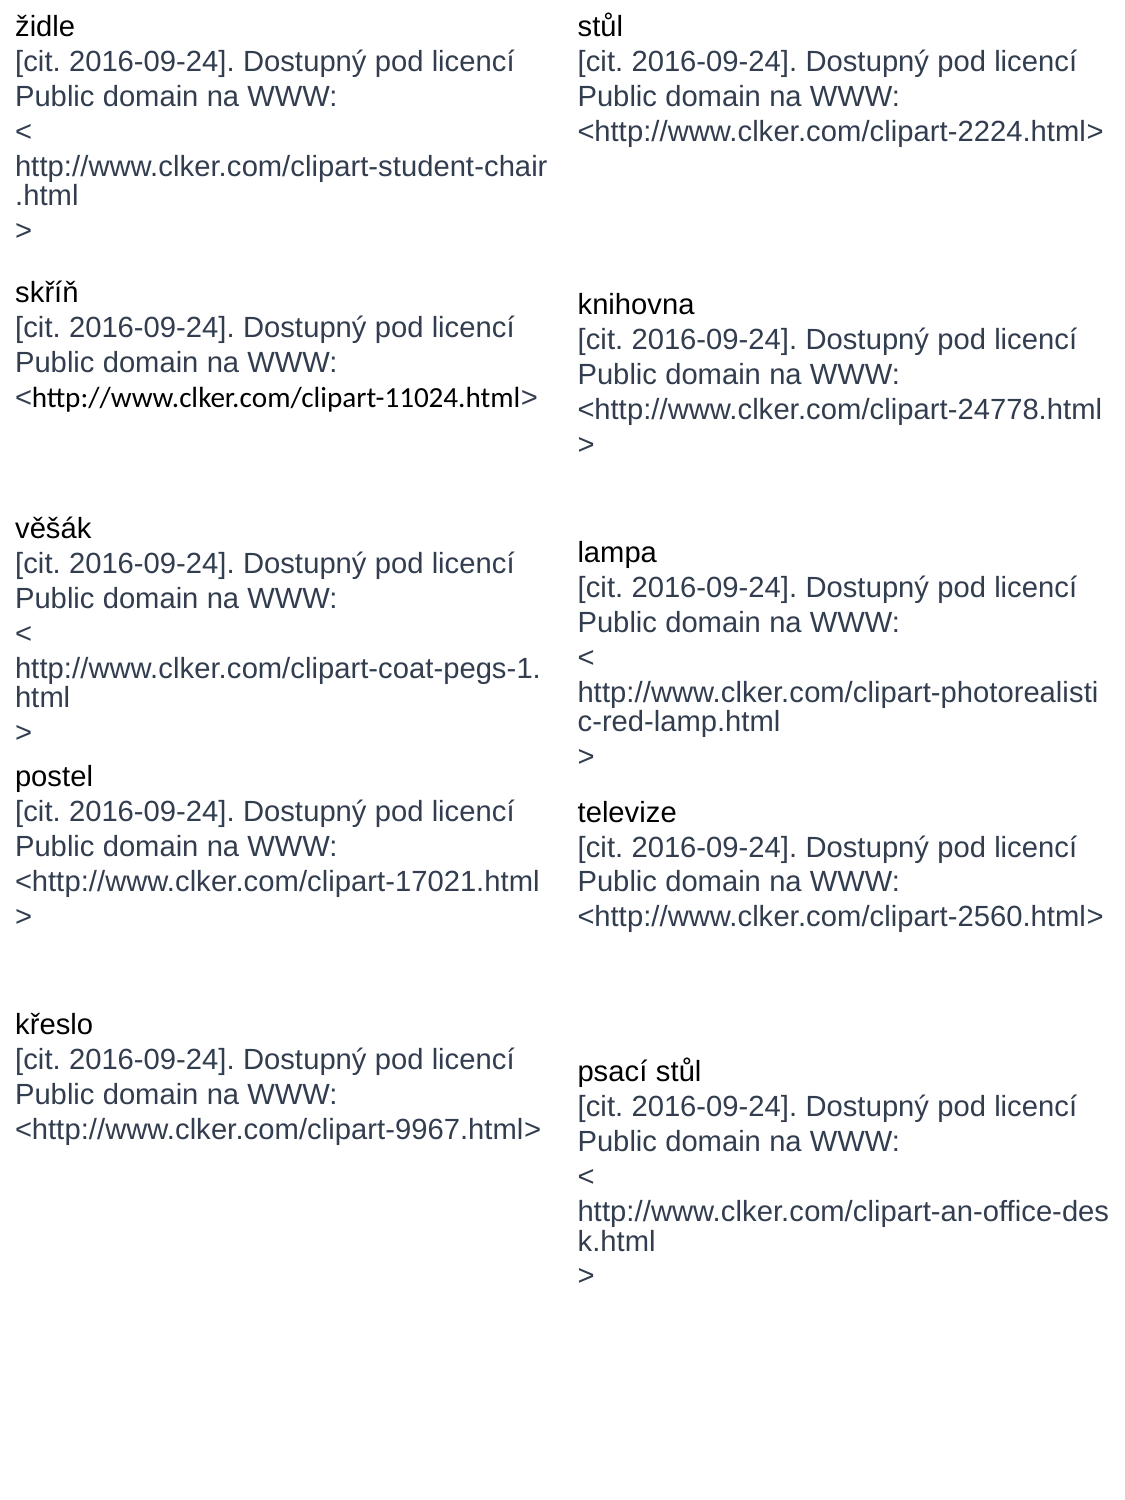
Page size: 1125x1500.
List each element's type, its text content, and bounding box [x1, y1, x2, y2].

text_box židle [cit. 2016-09-24]. Dostupný pod licencí Public domain na WWW: <http://www.clker.com/clipart-student-chair.html> [0, 0, 563, 225]
text_box psací stůl [cit. 2016-09-24]. Dostupný pod licencí Public domain na WWW: <http://www.clker.com/clipart-an-office-desk.html> [562, 1045, 1125, 1270]
text_box knihovna [cit. 2016-09-24]. Dostupný pod licencí Public domain na WWW: <http://www.clker.com/clipart-24778.html> [562, 278, 1125, 467]
text_box televize [cit. 2016-09-24]. Dostupný pod licencí Public domain na WWW: <http://www.clker.com/clipart-2560.html> [562, 785, 1125, 940]
text_box lampa [cit. 2016-09-24]. Dostupný pod licencí Public domain na WWW: <http://www.clker.com/clipart-photorealistic-red-lamp.html> [562, 525, 1125, 750]
text_box věšák [cit. 2016-09-24]. Dostupný pod licencí Public domain na WWW: <http://www.clker.com/clipart-coat-pegs-1.html> [0, 502, 563, 727]
text_box křeslo [cit. 2016-09-24]. Dostupný pod licencí Public domain na WWW: <http://www.clker.com/clipart-9967.html> [0, 998, 563, 1153]
text_box stůl [cit. 2016-09-24]. Dostupný pod licencí Public domain na WWW: <http://www.clker.com/clipart-2224.html> [562, 0, 1125, 155]
text_box skříň [cit. 2016-09-24]. Dostupný pod licencí Public domain na WWW: <http://www.clker.com/clipart-11024.html> [0, 266, 563, 421]
text_box postel [cit. 2016-09-24]. Dostupný pod licencí Public domain na WWW: <http://www.clker.com/clipart-17021.html> [0, 750, 563, 940]
